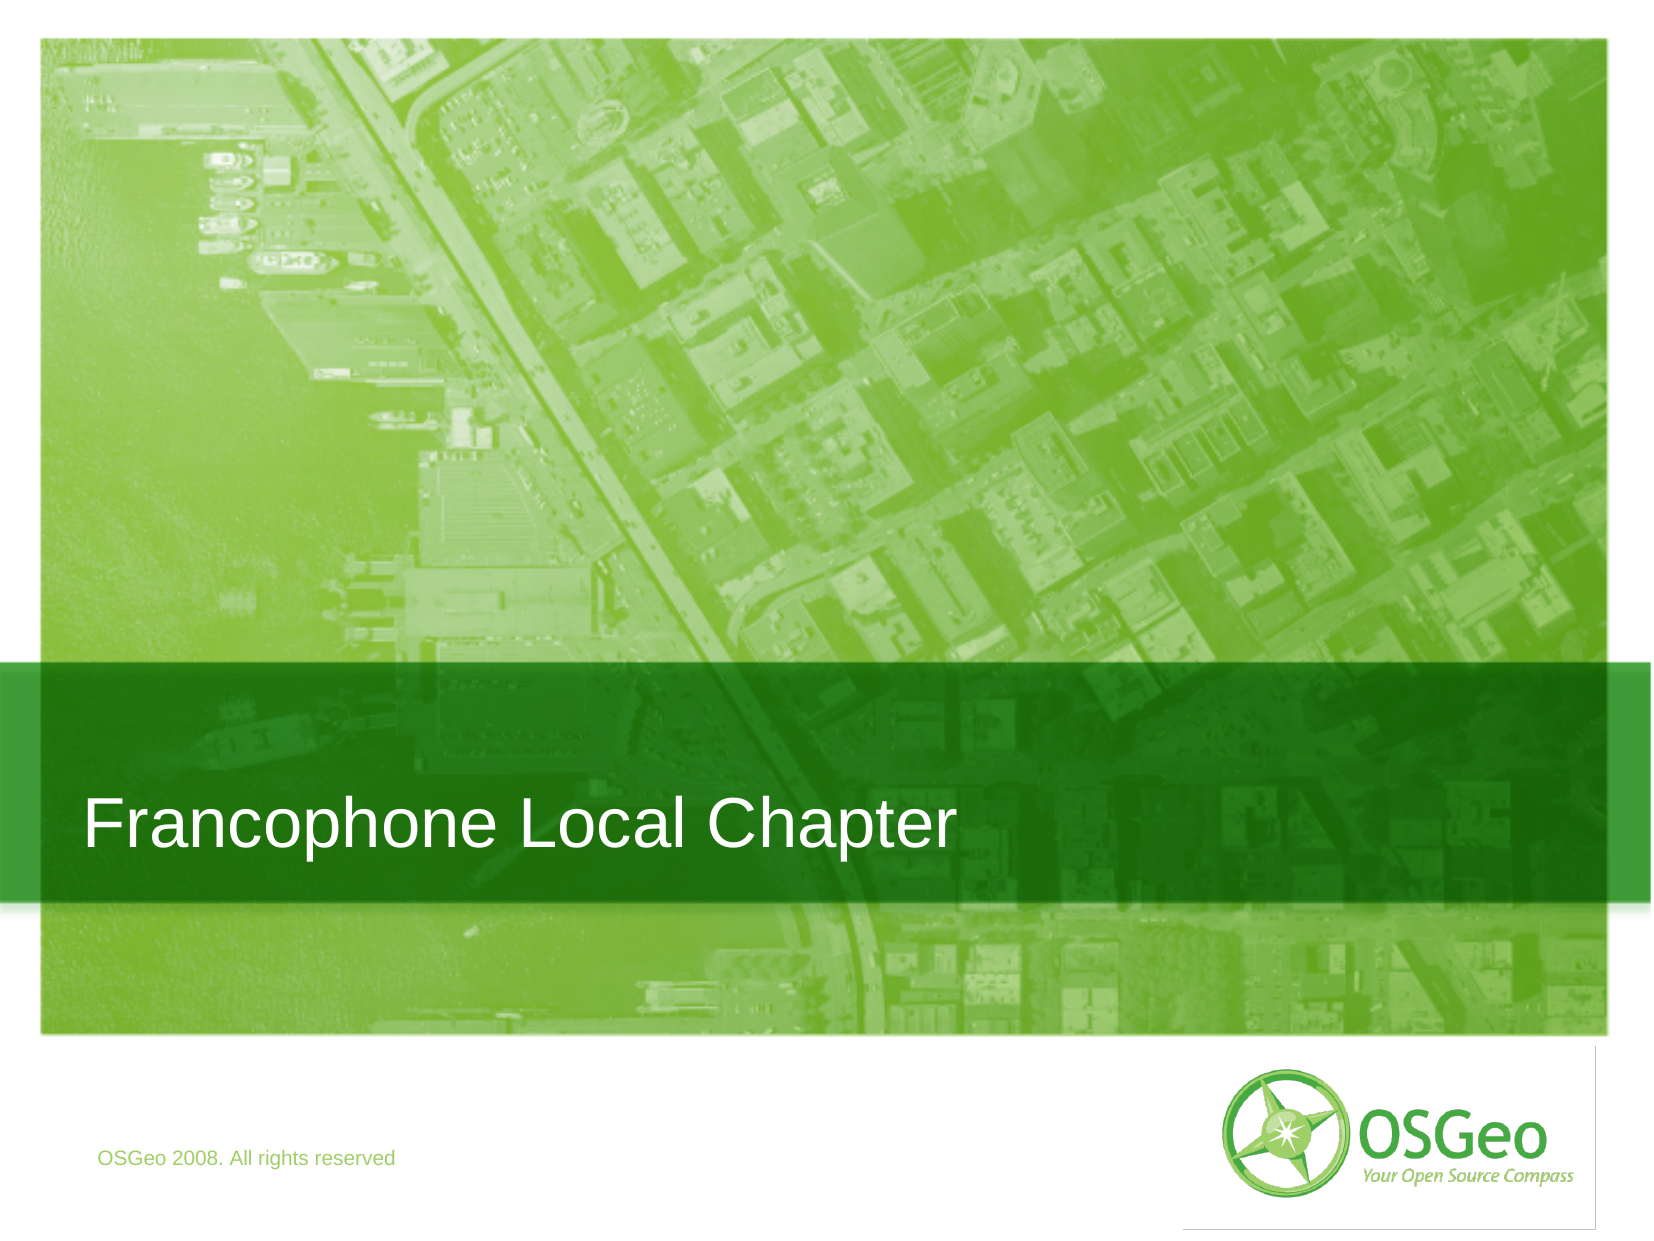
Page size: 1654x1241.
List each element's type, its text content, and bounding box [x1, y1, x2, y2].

picture [0, 0, 1651, 1241]
title Francophone Local Chapter [82, 733, 1571, 912]
